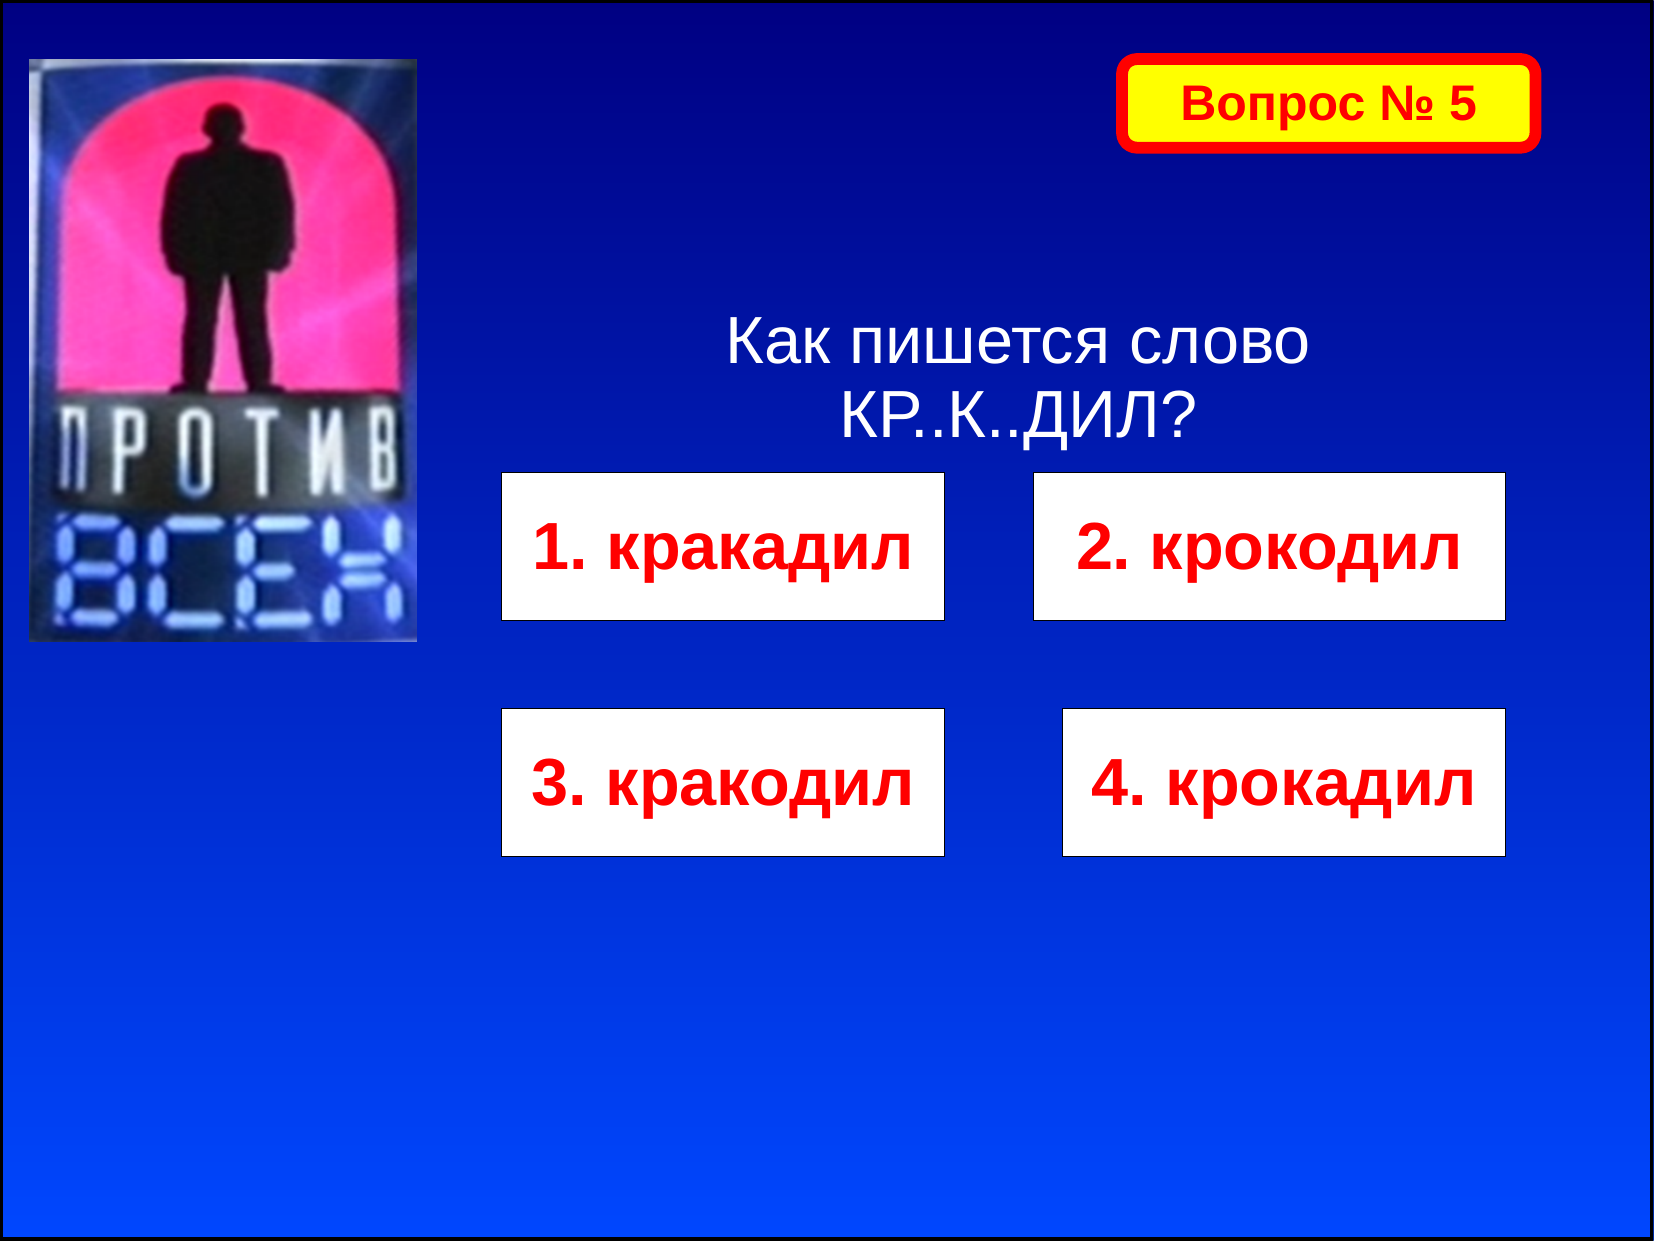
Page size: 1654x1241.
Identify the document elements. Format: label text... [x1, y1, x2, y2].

text_box [0, 0, 1654, 1241]
picture [29, 59, 417, 642]
text_box 2. крокодил [1033, 472, 1506, 621]
text_box 1. кракадил [501, 472, 945, 621]
text_box Как пишется слово КР..К..ДИЛ? [442, 295, 1595, 460]
text_box Вопрос № 5 [1122, 59, 1536, 148]
text_box 3. кракодил [501, 708, 945, 857]
text_box 4. крокадил [1062, 708, 1506, 857]
